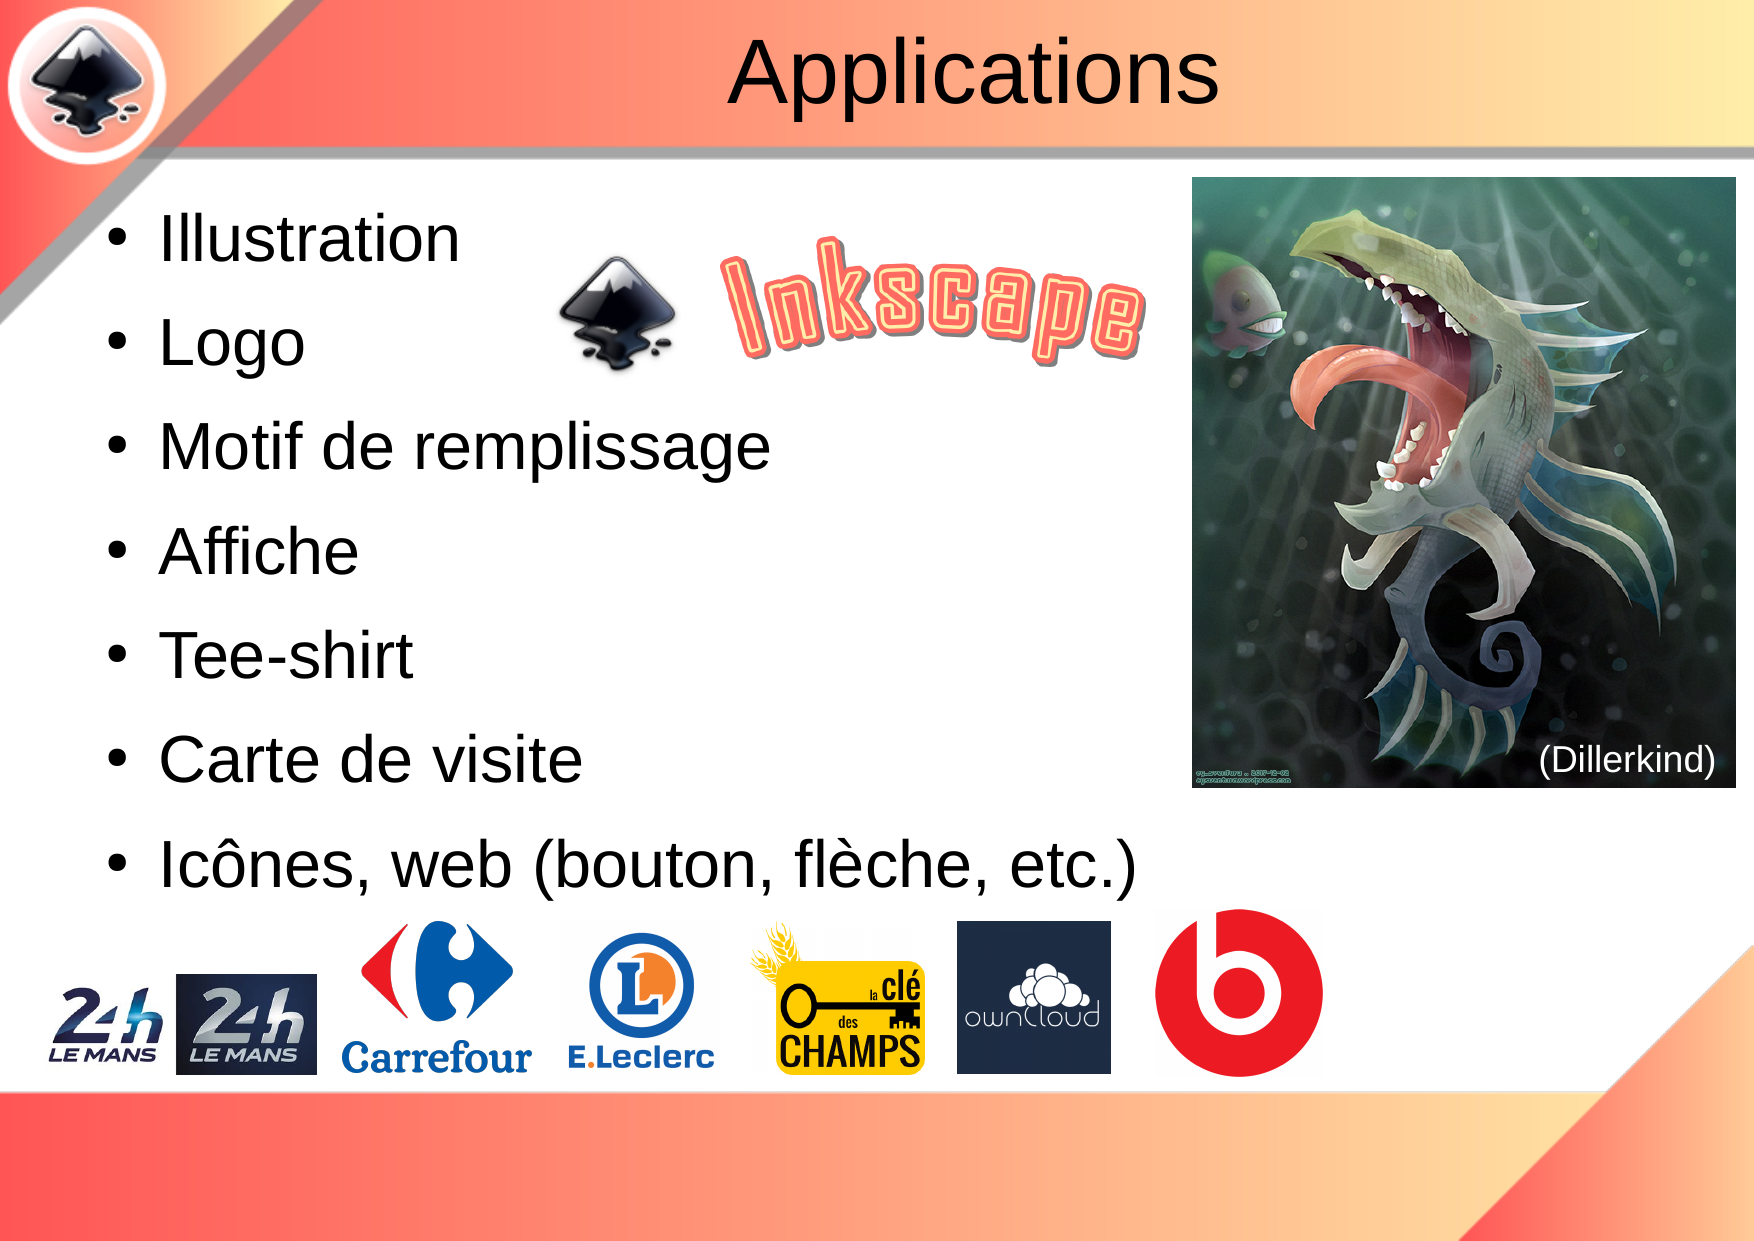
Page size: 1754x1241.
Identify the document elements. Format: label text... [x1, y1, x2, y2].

text_box (Dillerkind) [1523, 730, 1736, 788]
title Applications [283, 19, 1667, 125]
picture [549, 247, 686, 383]
picture [0, 0, 1754, 788]
picture [0, 909, 1754, 1241]
picture [720, 236, 1146, 367]
list Illustration Logo Motif de remplissage Affiche Tee-shirt Carte de visite Icônes, web (bouton, flèche, etc.) [87, 200, 1667, 1052]
